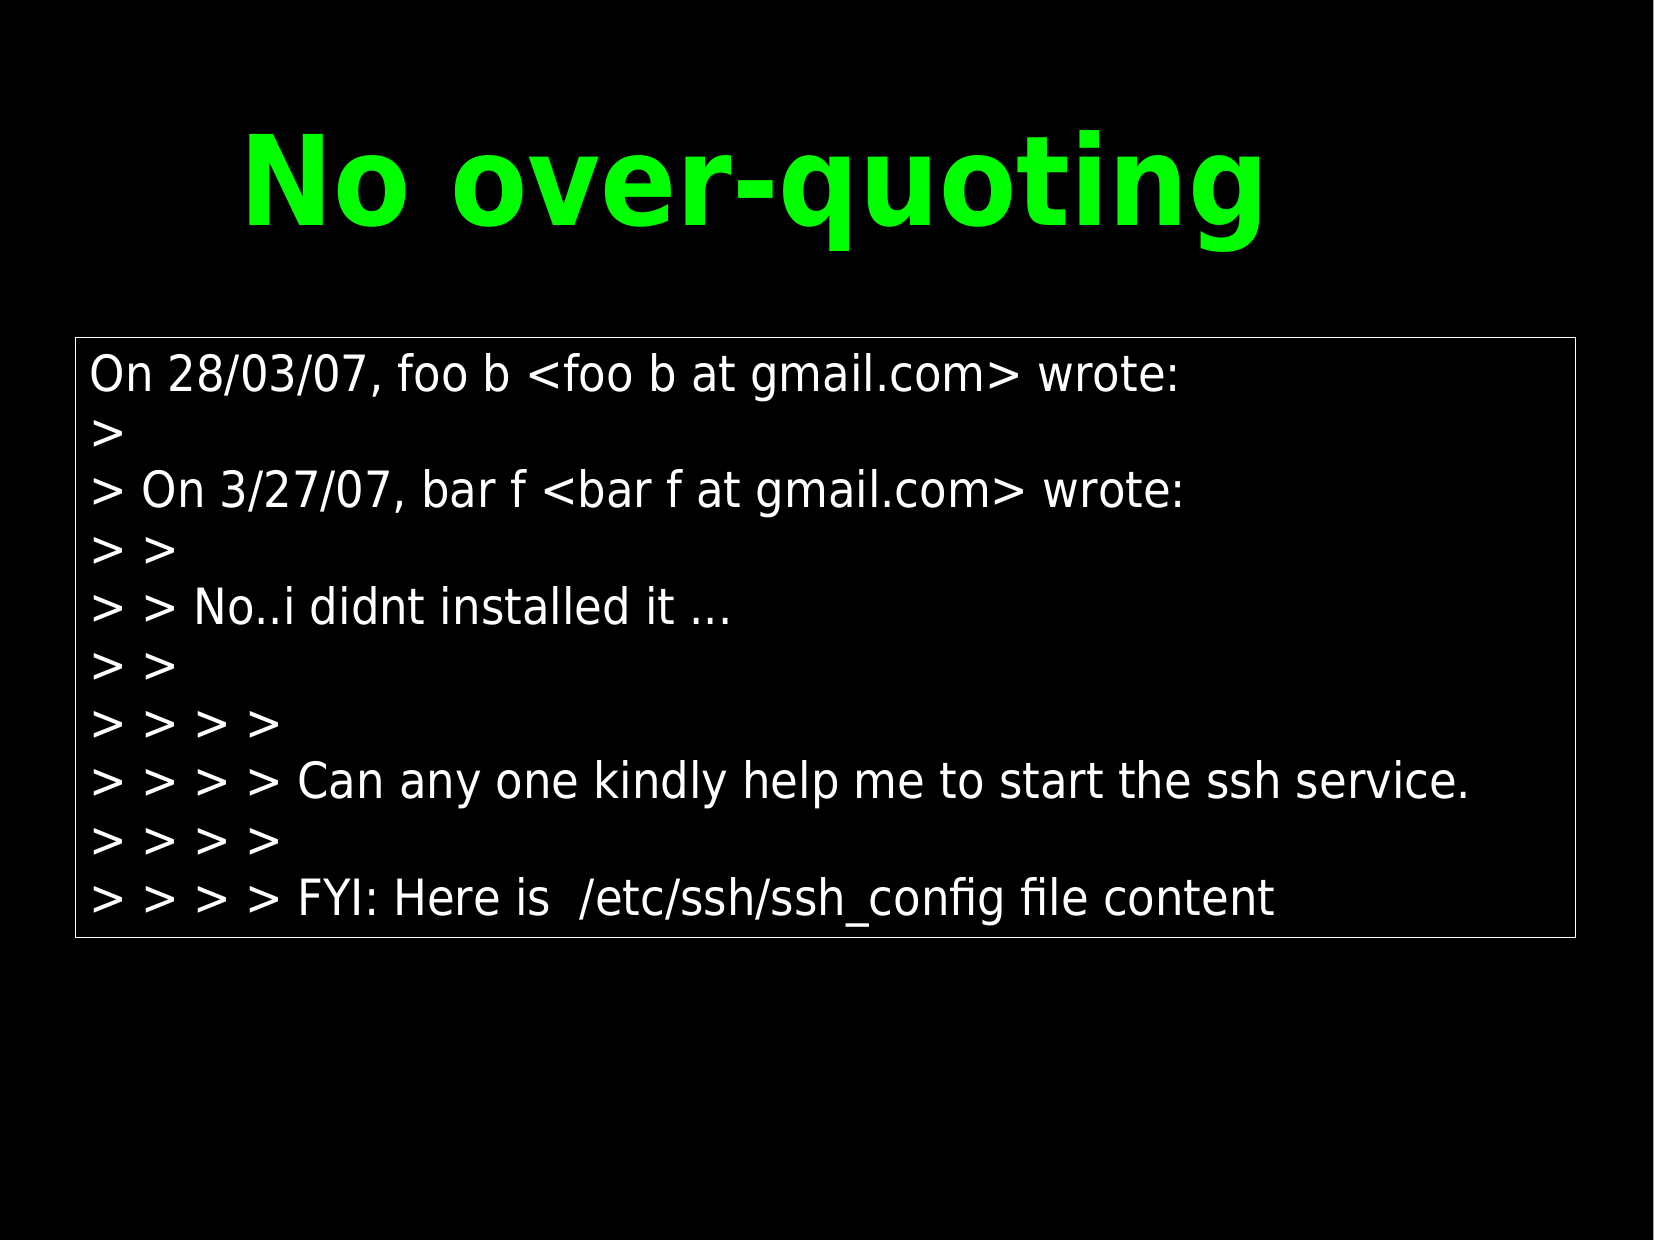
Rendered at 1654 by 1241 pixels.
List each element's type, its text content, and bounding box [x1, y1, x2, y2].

text_box No over-quoting [225, 101, 1463, 263]
text_box On 28/03/07, foo b <foo b at gmail.com> wrote: > > On 3/27/07, bar f <bar f at gmail.com> wrote: > > > > No..i didnt installed it ... > > > > > > > > > > Can any one kindly help me to start the ssh service. > > > > > > > > FYI: Here is /etc/ssh/ssh_config file content [75, 337, 1576, 938]
